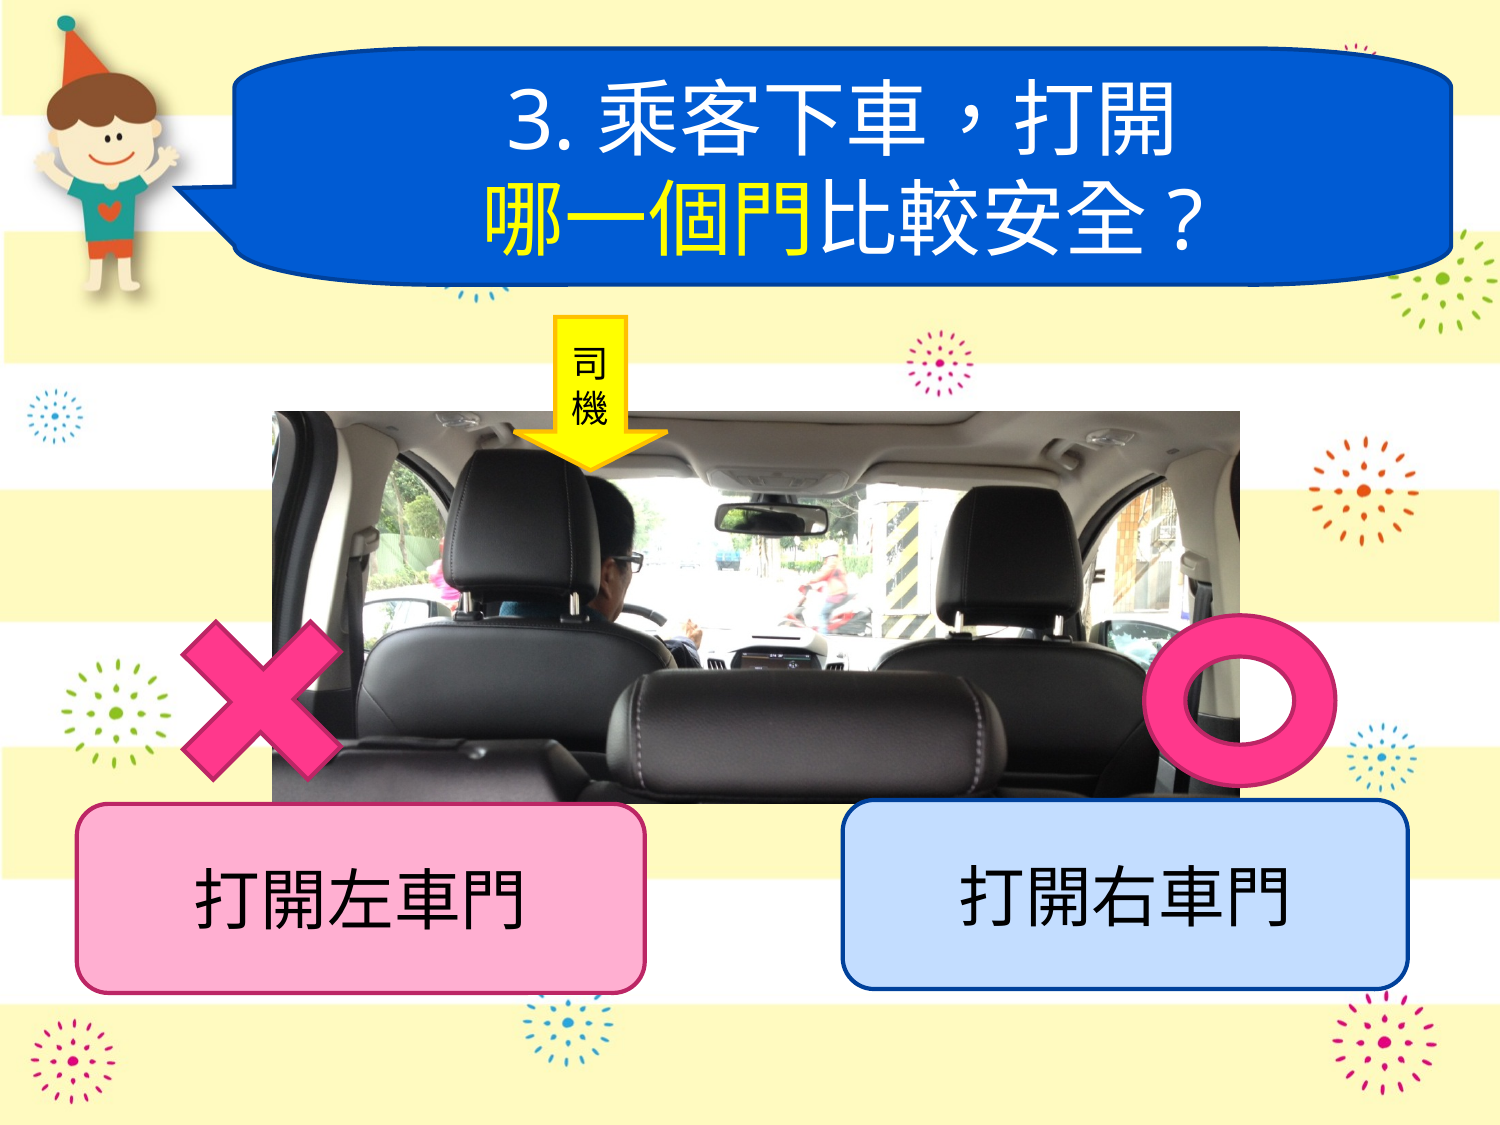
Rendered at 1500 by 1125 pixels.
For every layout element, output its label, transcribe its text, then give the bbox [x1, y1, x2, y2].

picture [0, 0, 1500, 1125]
text_box 打開右車門 [842, 799, 1408, 990]
text_box 打開左車門 [76, 803, 645, 993]
text_box [1144, 615, 1336, 786]
text_box 司機 [513, 316, 668, 471]
text_box [182, 621, 341, 780]
text_box 3.乘客下車，打開 哪一個門比較安全? [176, 48, 1452, 285]
